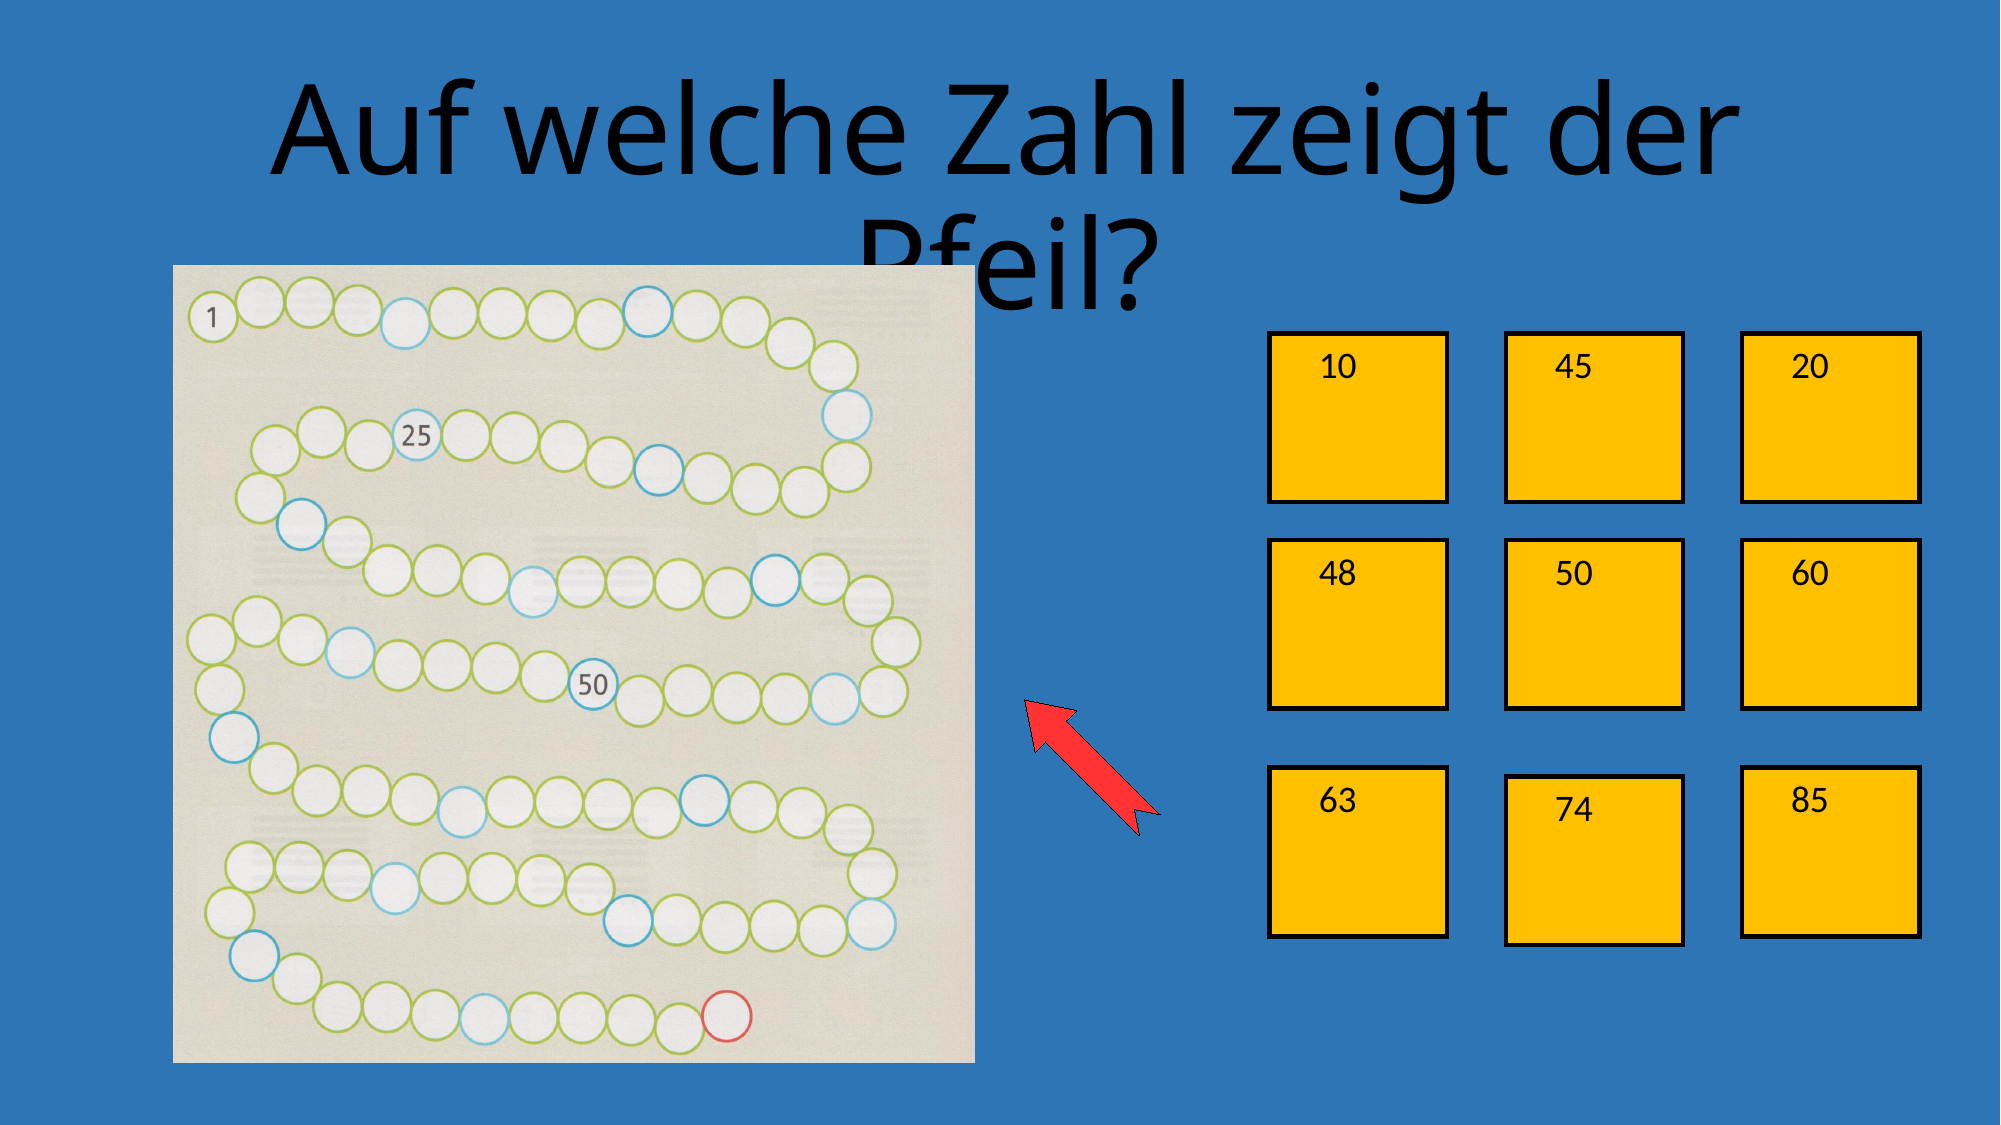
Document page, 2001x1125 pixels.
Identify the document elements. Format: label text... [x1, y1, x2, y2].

text_box 45 [1505, 333, 1684, 502]
text_box 85 [1742, 767, 1920, 937]
text_box 74 [1505, 776, 1684, 945]
picture [173, 265, 975, 1063]
text_box 48 [1269, 539, 1447, 709]
text_box 63 [1269, 767, 1447, 937]
text_box 10 [1269, 333, 1447, 502]
text_box 20 [1742, 333, 1920, 502]
text_box [1024, 699, 1161, 836]
text_box 60 [1742, 539, 1920, 709]
text_box 50 [1505, 539, 1684, 709]
title Auf welche Zahl zeigt der Pfeil? [153, 59, 1861, 237]
